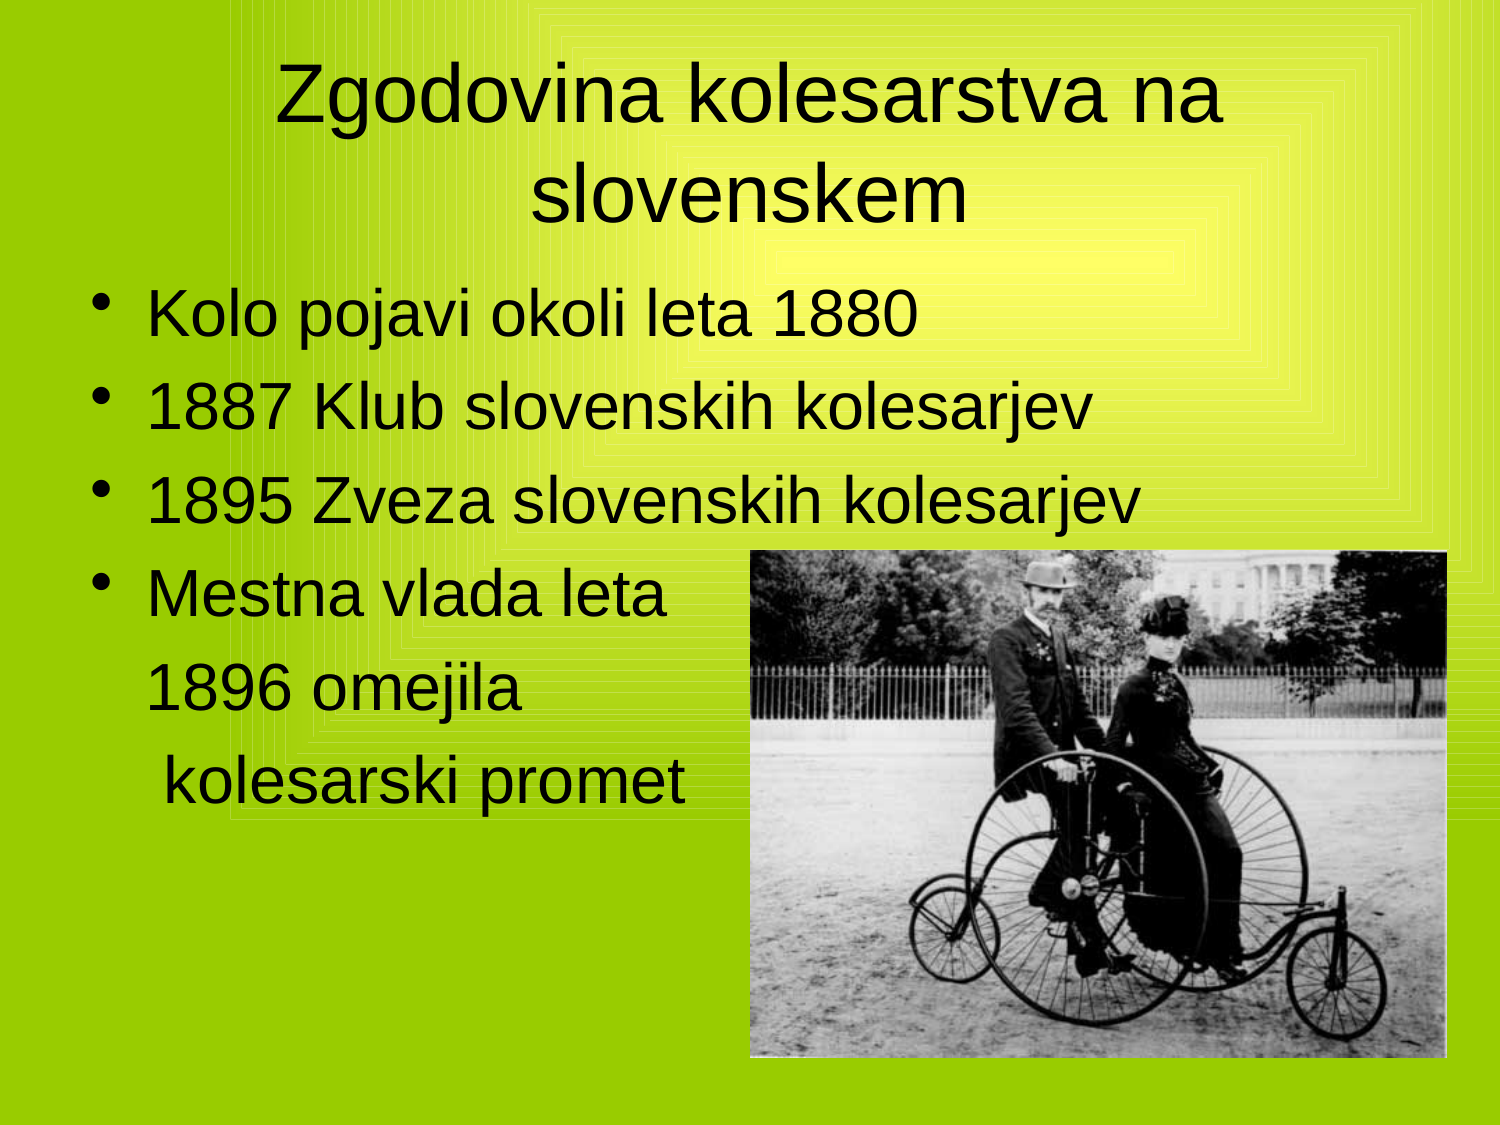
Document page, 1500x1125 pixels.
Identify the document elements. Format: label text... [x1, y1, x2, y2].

list Kolo pojavi okoli leta 1880 1887 Klub slovenskih kolesarjev 1895 Zveza slovenskih kolesarjev Mestna vlada leta 1896 omejila kolesarski promet [75, 262, 1425, 1005]
title Zgodovina kolesarstva na slovenskem [75, 45, 1425, 233]
picture [750, 550, 1447, 1058]
